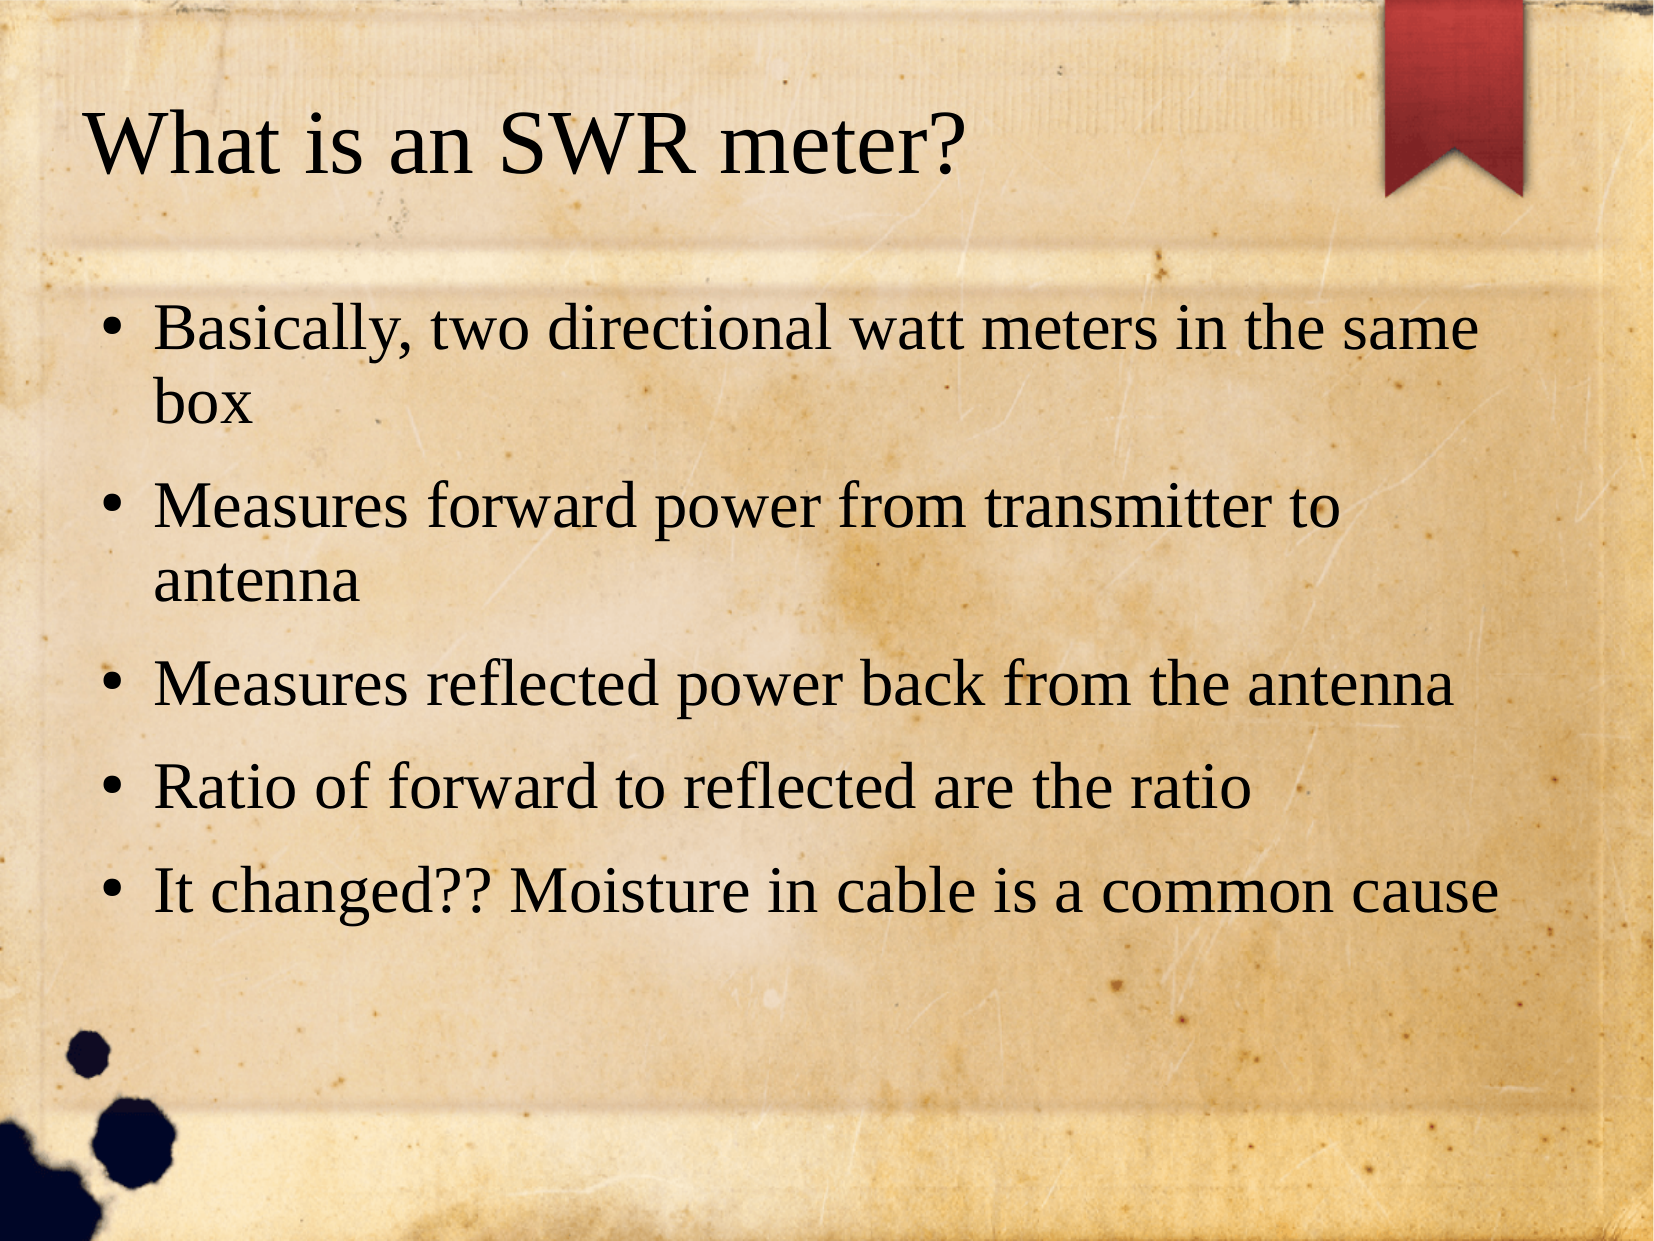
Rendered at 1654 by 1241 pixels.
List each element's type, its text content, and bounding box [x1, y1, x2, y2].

picture [0, 0, 1654, 1241]
title What is an SWR meter? [82, 49, 1347, 237]
list Basically, two directional watt meters in the same box Measures forward power from transmitter to antenna Measures reflected power back from the antenna Ratio of forward to reflected are the ratio It changed?? Moisture in cable is a common cause [82, 290, 1538, 1010]
